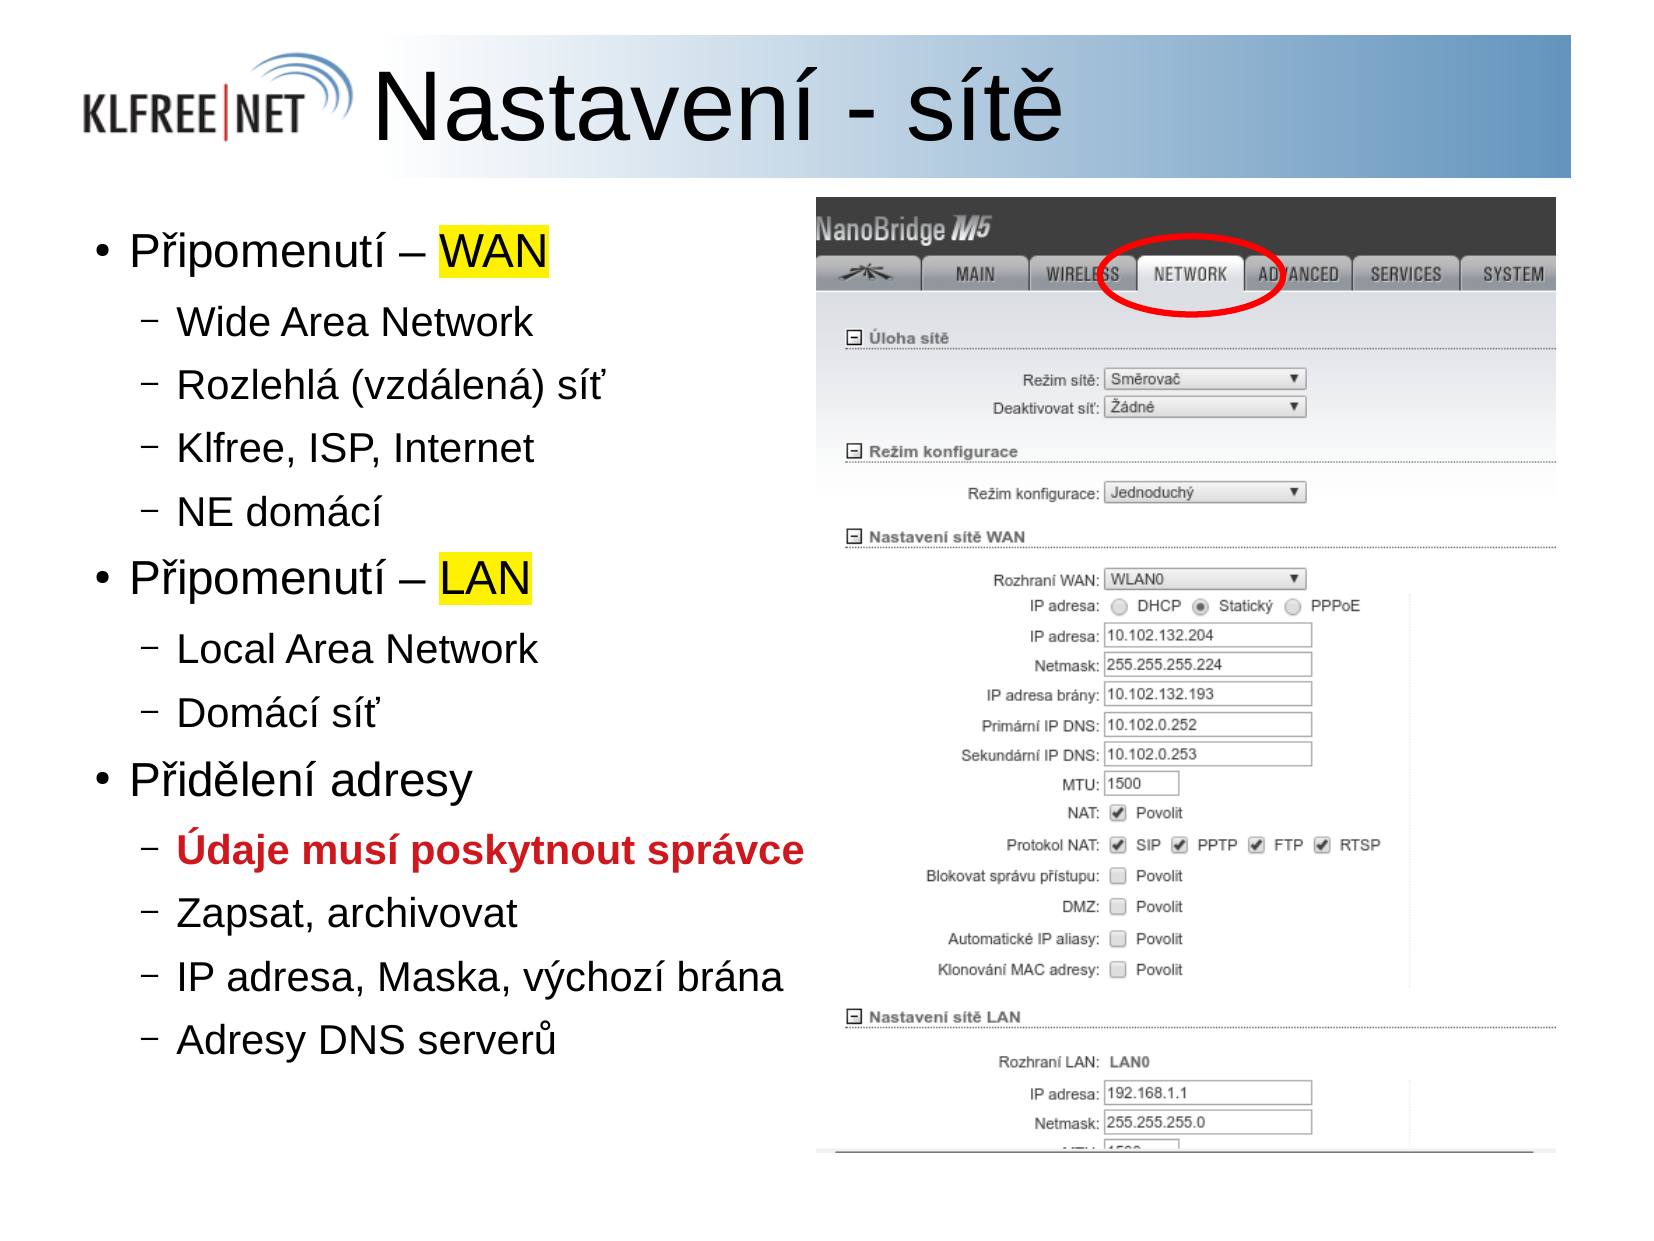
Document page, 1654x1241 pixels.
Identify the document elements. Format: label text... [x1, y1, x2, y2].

list Připomenutí – WAN Wide Area Network Rozlehlá (vzdálená) síť Klfree, ISP, Internet NE domácí Připomenutí – LAN Local Area Network Domácí síť Přidělení adresy Údaje musí poskytnout správce Zapsat, archivovat IP adresa, Maska, výchozí brána Adresy DNS serverů [82, 224, 809, 1111]
picture [816, 197, 1556, 1153]
title Nastavení - sítě [371, 47, 1560, 166]
picture [59, 11, 372, 201]
